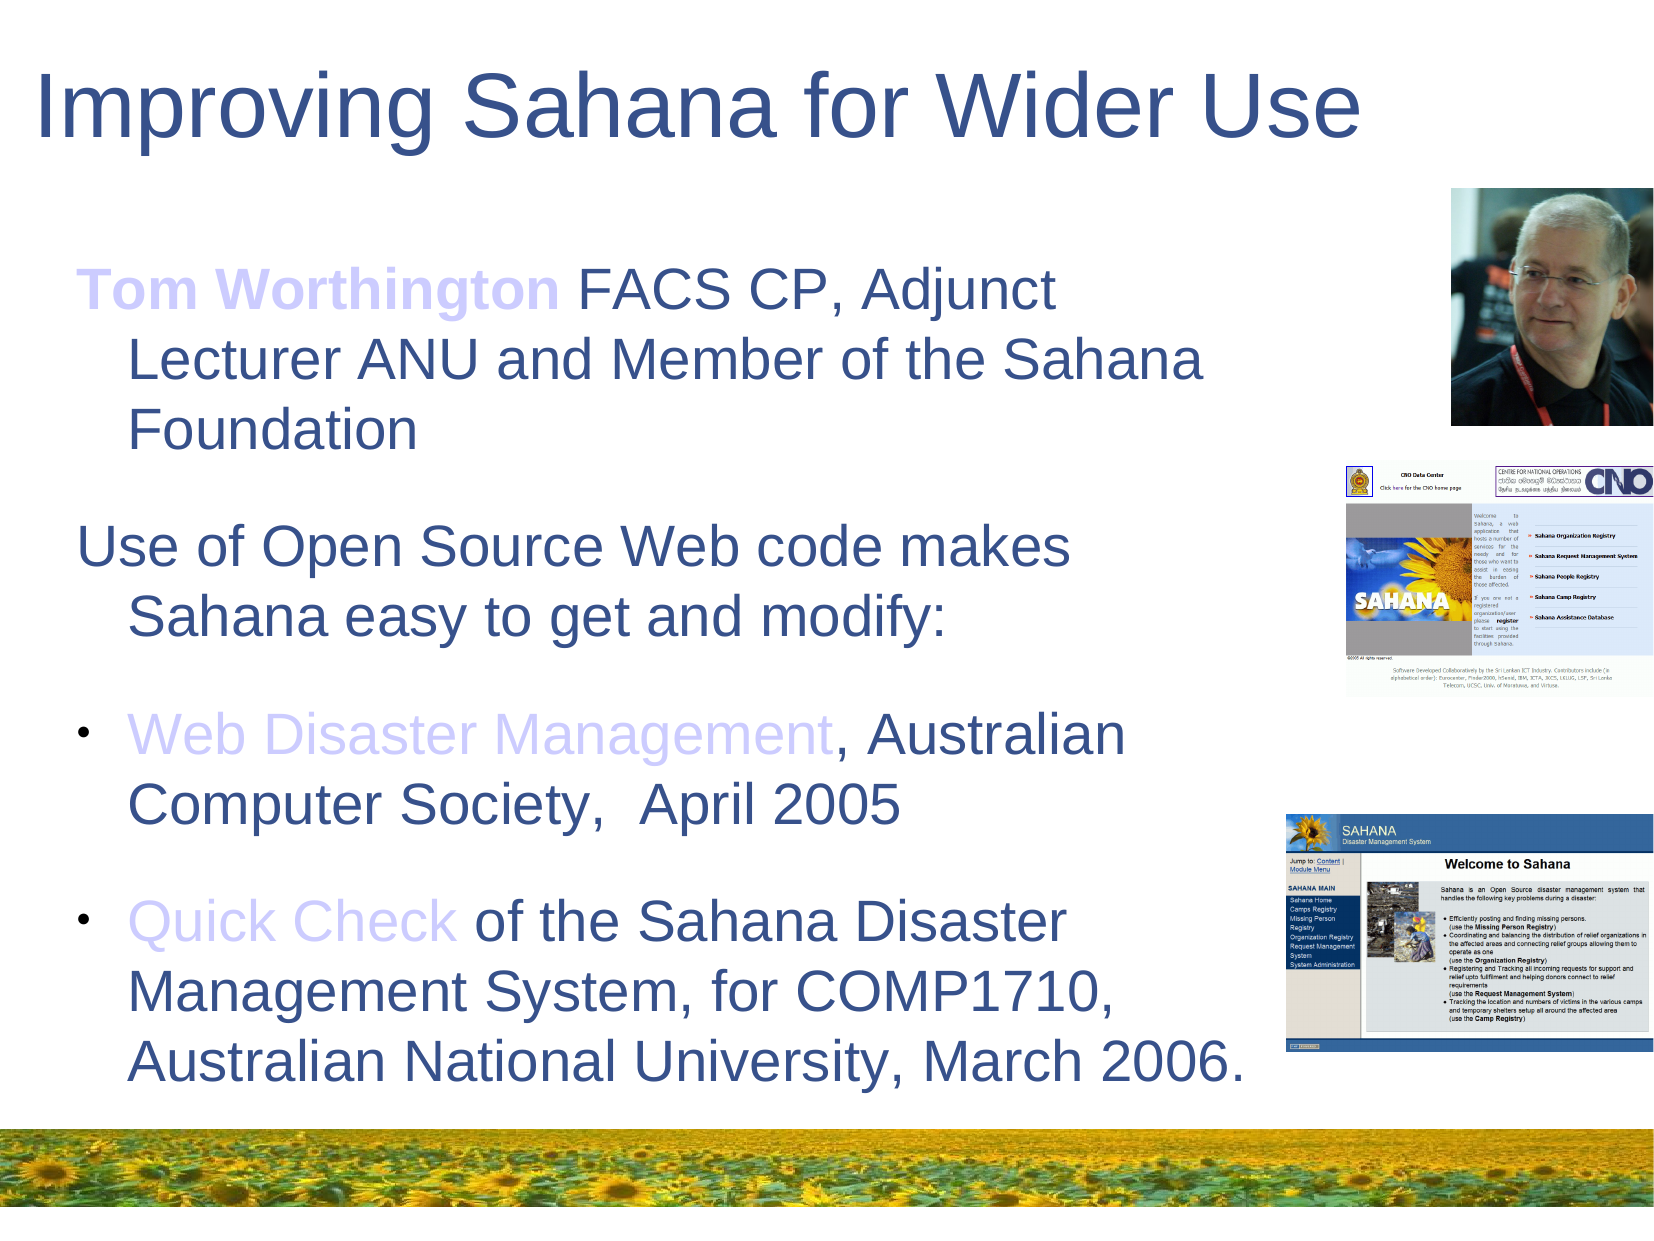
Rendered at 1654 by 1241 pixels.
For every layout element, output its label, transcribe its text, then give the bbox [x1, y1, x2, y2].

picture [1286, 814, 1654, 1052]
picture [1451, 188, 1654, 426]
picture [1346, 460, 1654, 697]
text_box Tom Worthington FACS CP, Adjunct Lecturer ANU and Member of the Sahana Foundation Use of Open Source Web code makes Sahana easy to get and modify: Web Disaster Management, Australian Computer Society, April 2005 Quick Check of the Sahana Disaster Management System, for COMP1710, Australian National University, March 2006. [37, 236, 1276, 1099]
text_box Improving Sahana for Wider Use [18, 0, 1630, 220]
picture [0, 1129, 1654, 1207]
